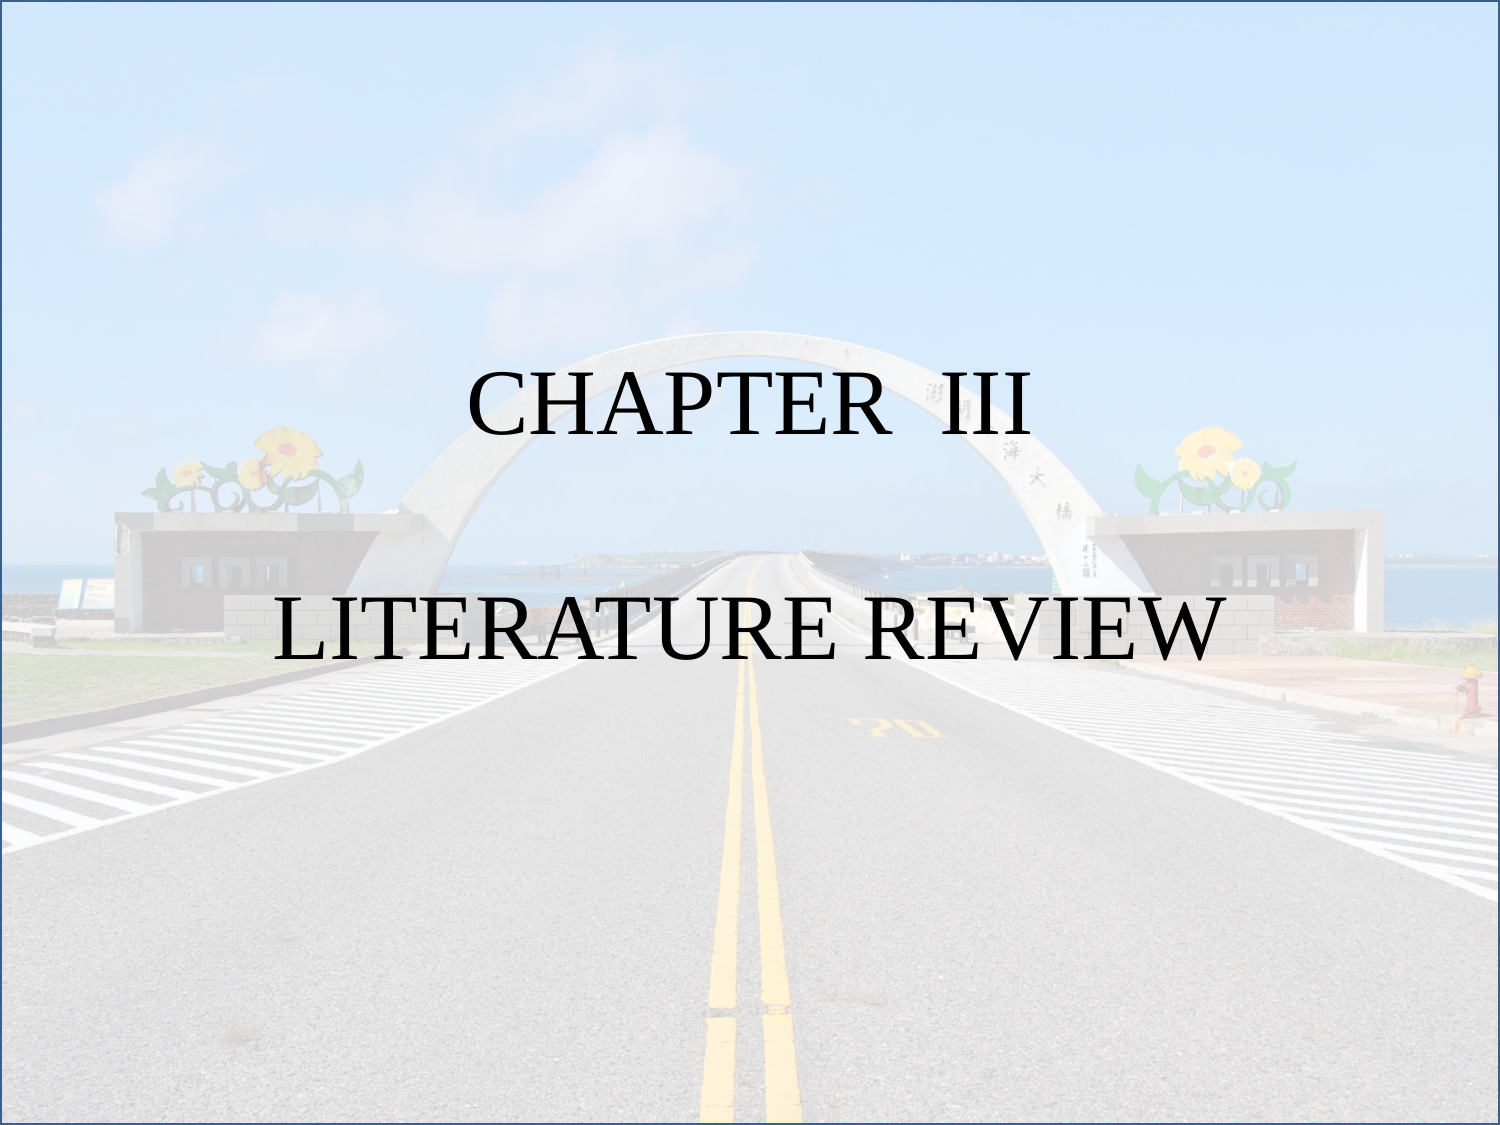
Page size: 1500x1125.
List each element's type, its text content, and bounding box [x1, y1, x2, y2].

title CHAPTER III LITERATURE REVIEW [112, 267, 1388, 752]
text_box [0, 0, 1500, 1125]
